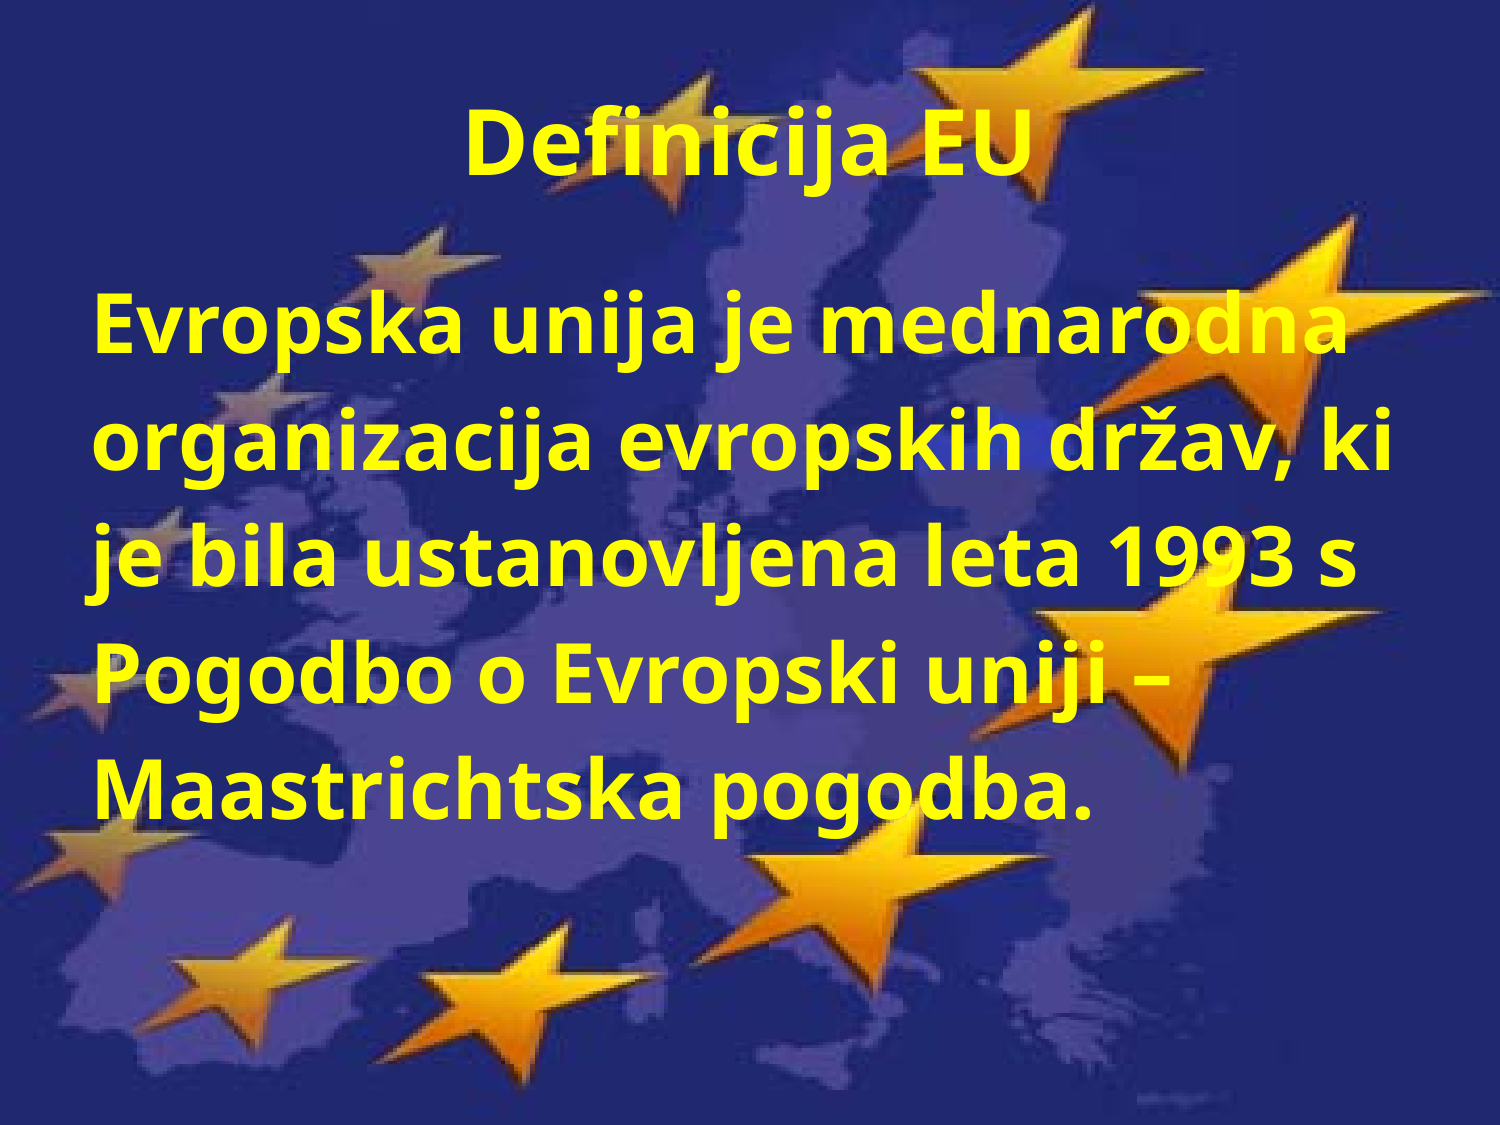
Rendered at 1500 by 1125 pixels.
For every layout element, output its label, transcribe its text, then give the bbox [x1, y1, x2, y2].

title Definicija EU [75, 45, 1425, 233]
list Evropska unija je mednarodna organizacija evropskih držav, ki je bila ustanovljena leta 1993 s Pogodbo o Evropski uniji – Maastrichtska pogodba. [75, 262, 1425, 1005]
picture [0, 0, 1500, 1125]
